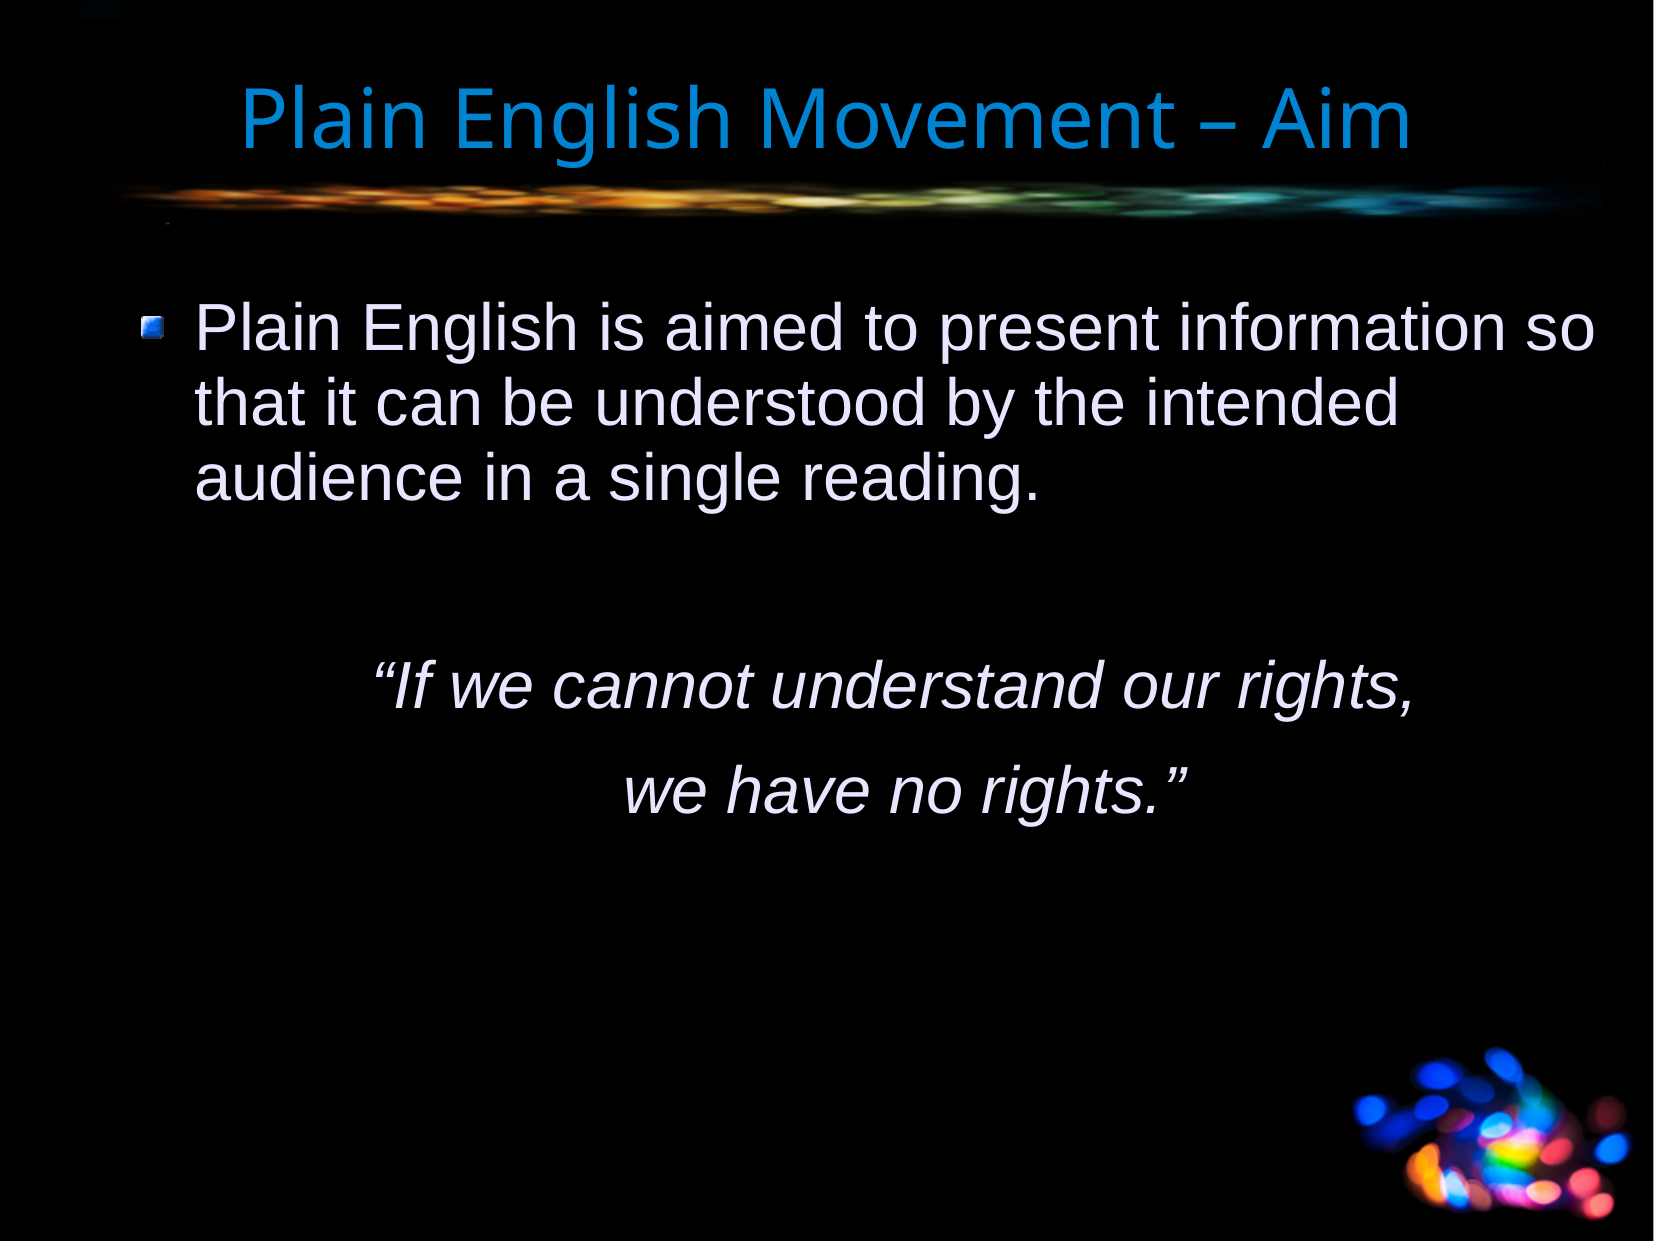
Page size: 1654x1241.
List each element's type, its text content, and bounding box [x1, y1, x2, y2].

list Plain English is aimed to present information so that it can be understood by the intended audience in a single reading. “If we cannot understand our rights, we have no rights.” [124, 290, 1613, 1094]
picture [0, 0, 1654, 1241]
title Plain English Movement – Aim [82, 12, 1571, 220]
